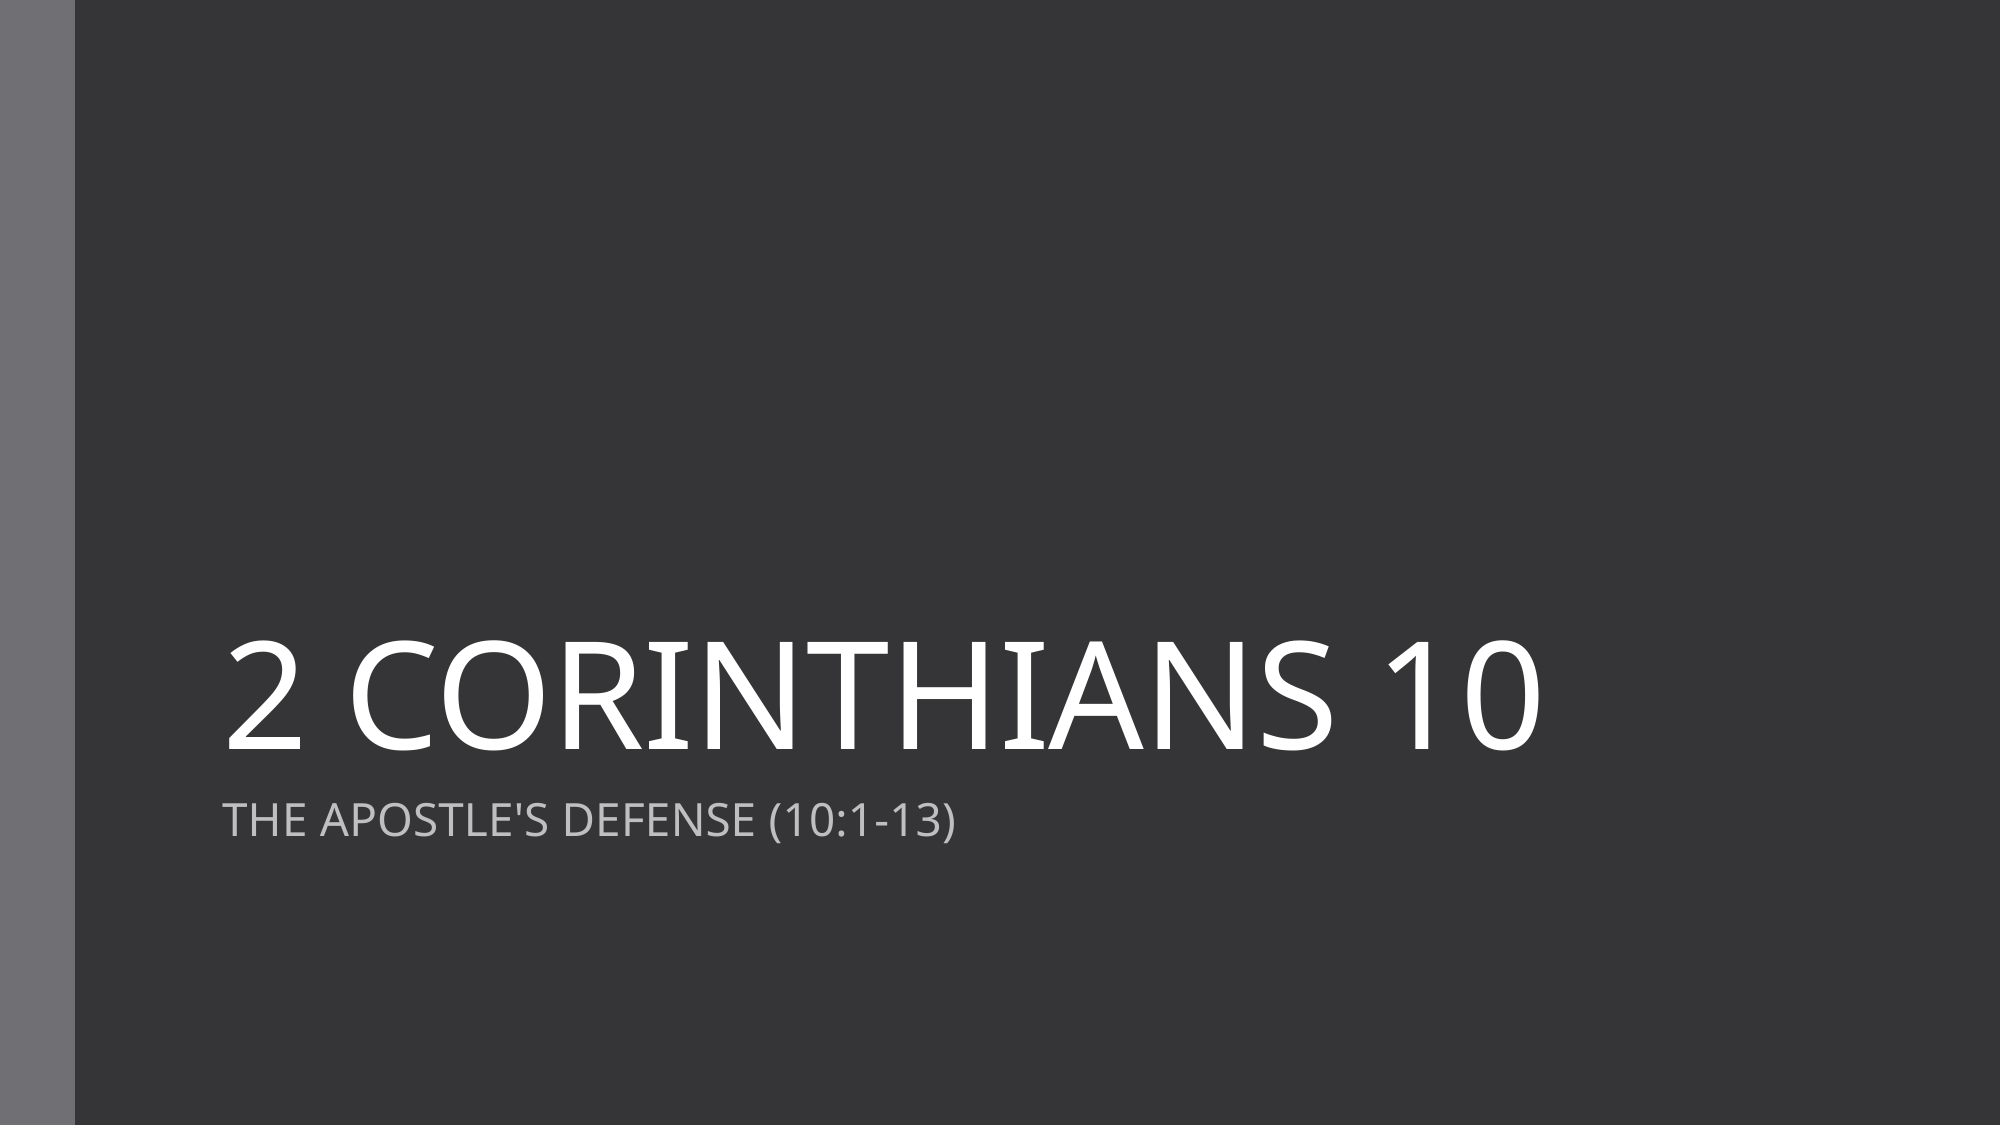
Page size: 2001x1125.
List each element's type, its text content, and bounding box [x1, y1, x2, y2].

title 2 CORINTHIANS 10 [206, 124, 1752, 787]
subtitle THE APOSTLE'S DEFENSE (10:1-13) [206, 787, 1752, 1066]
